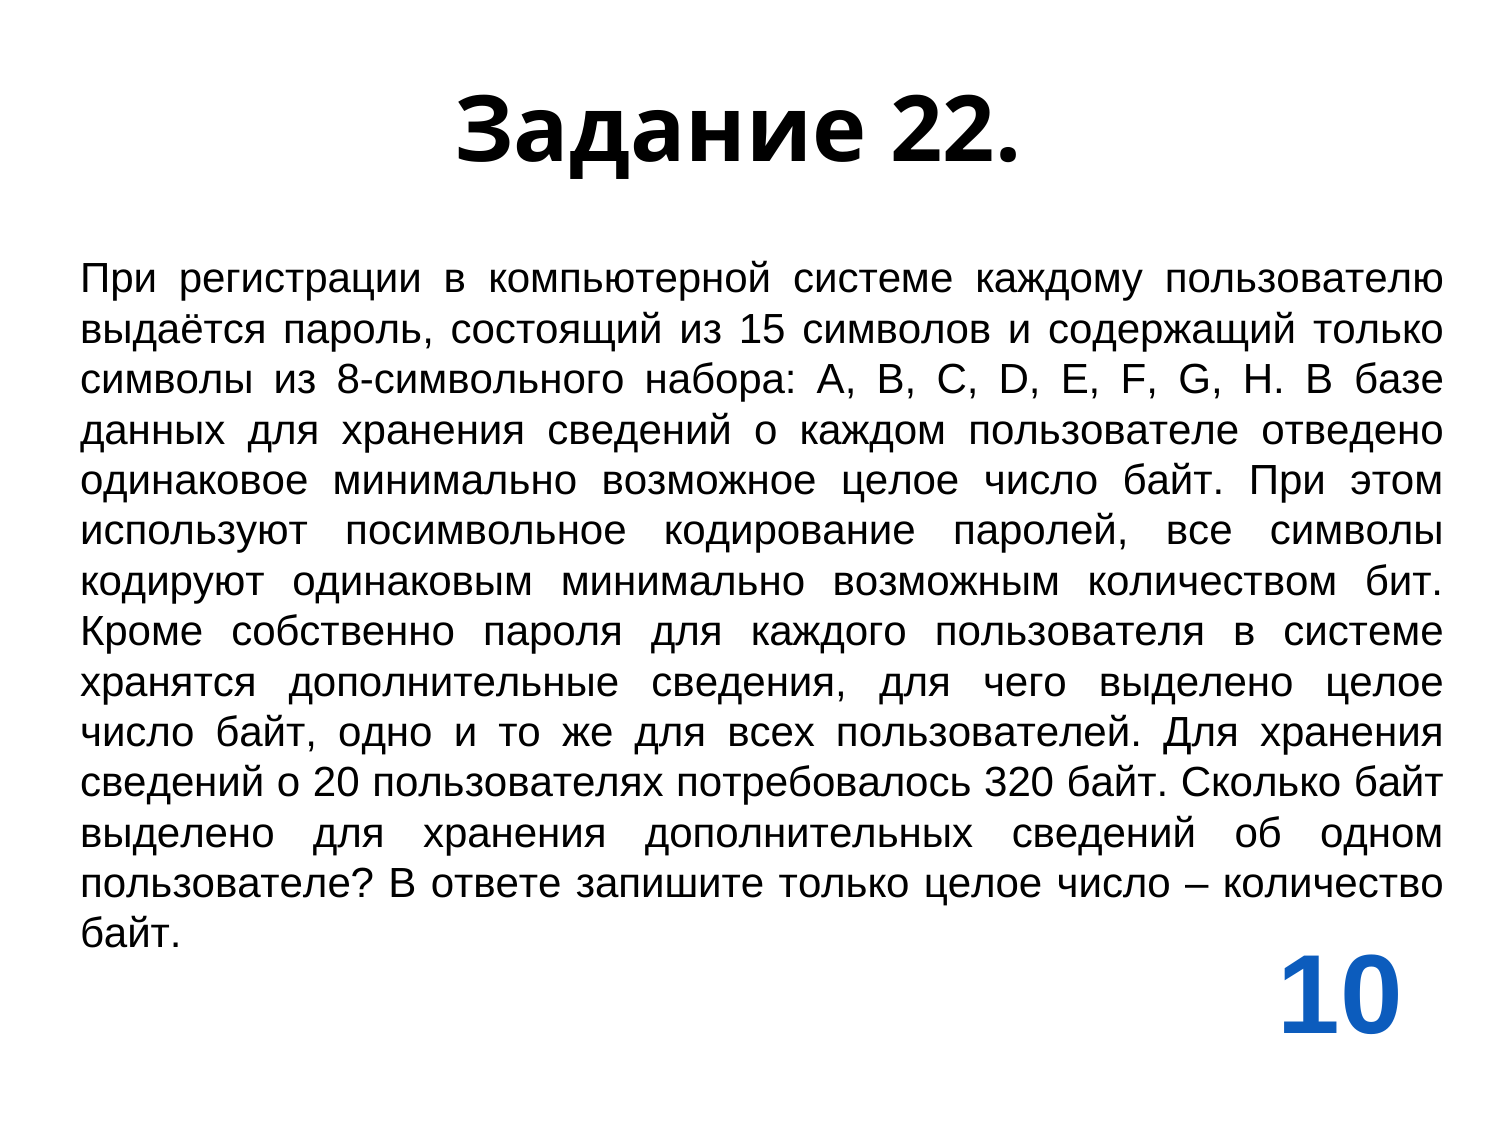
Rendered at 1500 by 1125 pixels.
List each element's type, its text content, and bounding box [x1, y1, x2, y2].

list При регистрации в компьютерной системе каждому пользователю выдаётся пароль, состоящий из 15 символов и содержащий только символы из 8-символьного набора: А, В, C, D, Е, F, G, H. В базе данных для хранения сведений о каждом пользователе отведено одинаковое минимально возможное целое число байт. При этом используют посимвольное кодирование паролей, все символы кодируют одинаковым минимально возможным количеством бит. Кроме собственно пароля для каждого пользователя в системе хранятся дополнительные сведения, для чего выделено целое число байт, одно и то же для всех пользователей. Для хранения сведений о 20 пользователях потребовалось 320 байт. Сколько байт выделено для хранения дополнительных сведений об одном пользователе? В ответе запишите только целое число – количество байт. [53, 243, 1459, 1083]
text_box 10 [1033, 913, 1418, 1064]
title Задание 22. [75, 62, 1426, 243]
